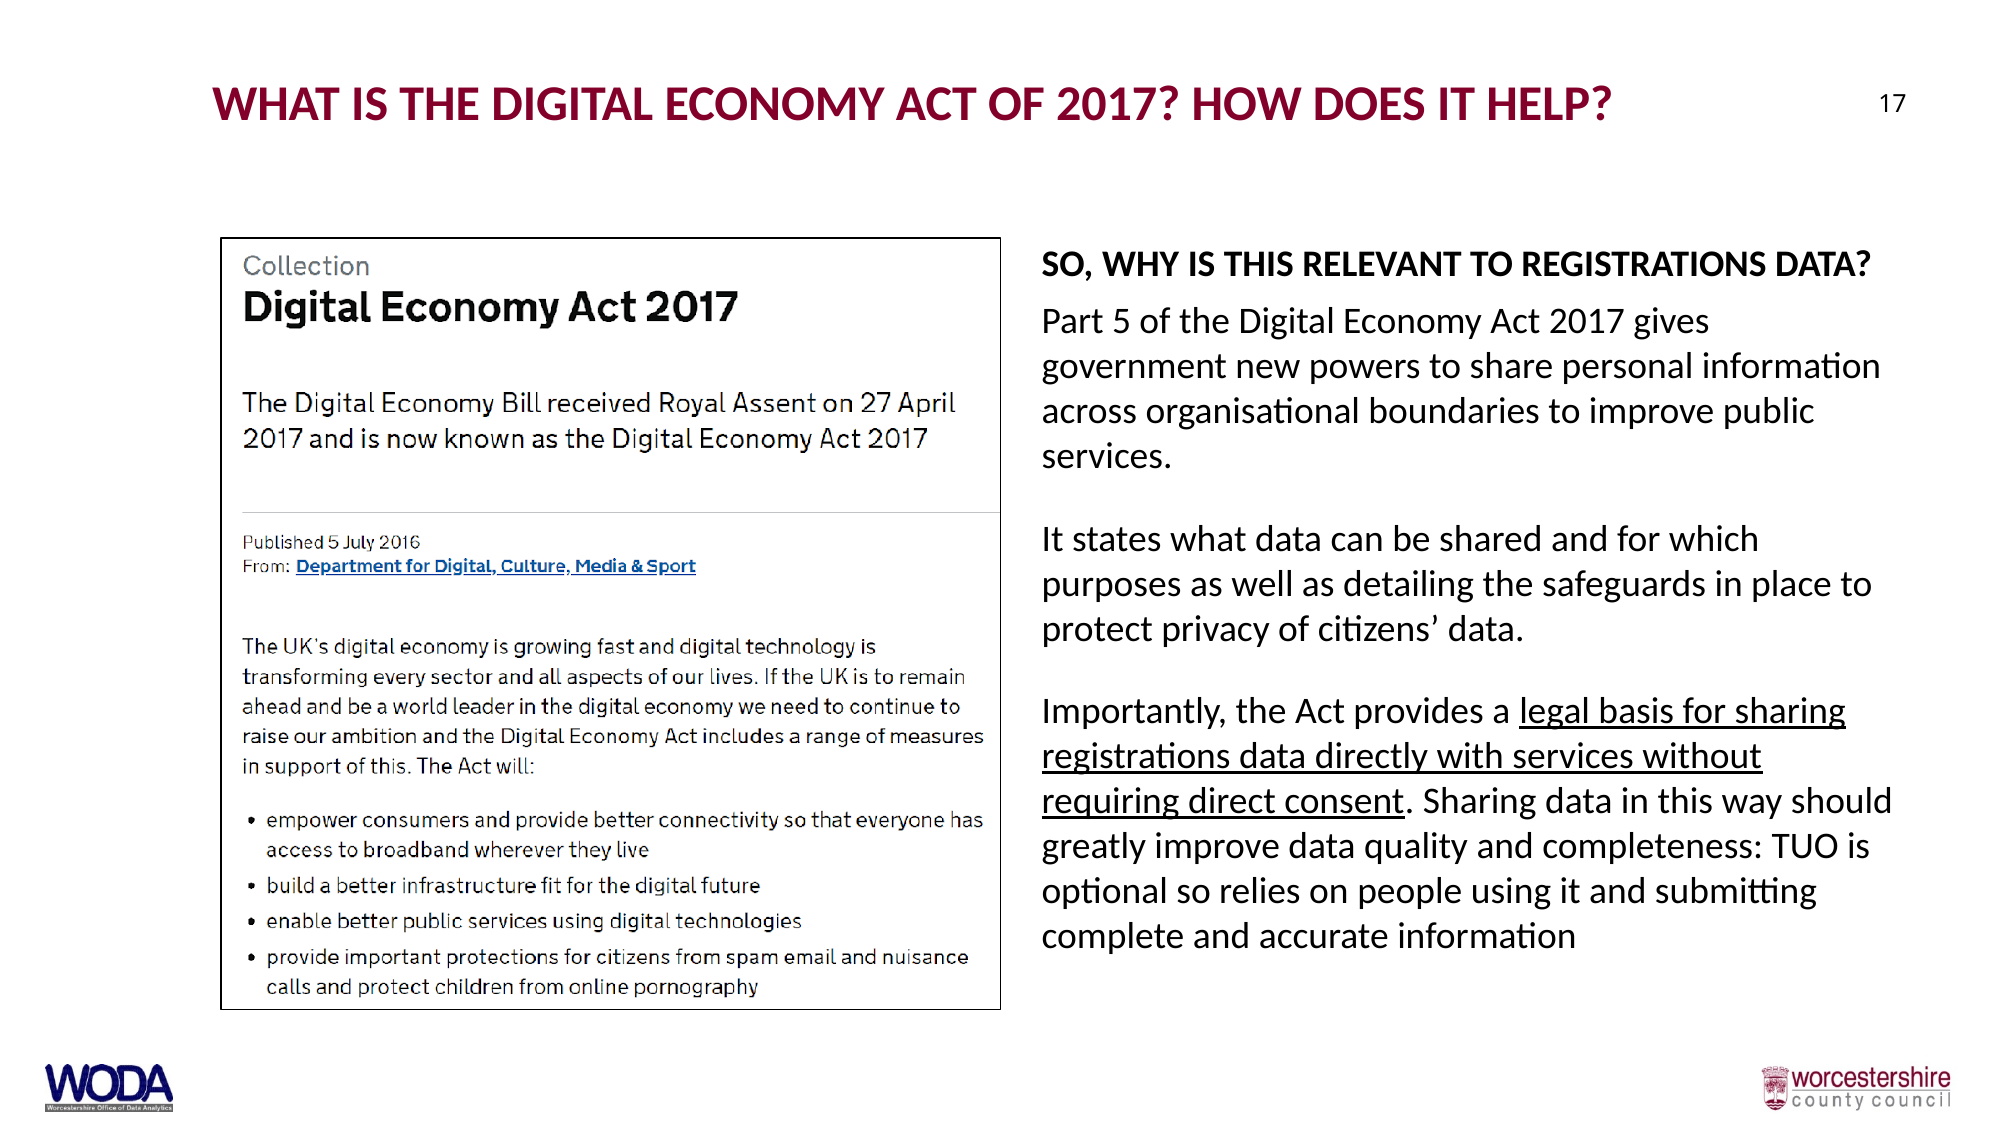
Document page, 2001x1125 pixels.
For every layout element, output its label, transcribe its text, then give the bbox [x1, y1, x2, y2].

title WHAT IS THE DIGITAL ECONOMY ACT OF 2017? HOW DOES IT HELP? [212, 70, 1809, 183]
slide_number <number> [1850, 87, 1907, 148]
picture [45, 1064, 173, 1112]
picture [1749, 1055, 1971, 1121]
picture [221, 238, 1000, 1009]
text_box SO, WHY IS THIS RELEVANT TO REGISTRATIONS DATA? Part 5 of the Digital Economy Act 2017 gives government new powers to share personal information across organisational boundaries to improve public services. It states what data can be shared and for which purposes as well as detailing the safeguards in place to protect privacy of citizens’ data. Importantly, the Act provides a legal basis for sharing registrations data directly with services without requiring direct consent. Sharing data in this way should greatly improve data quality and completeness: TUO is optional so relies on people using it and submitting complete and accurate information [1041, 238, 1895, 1022]
